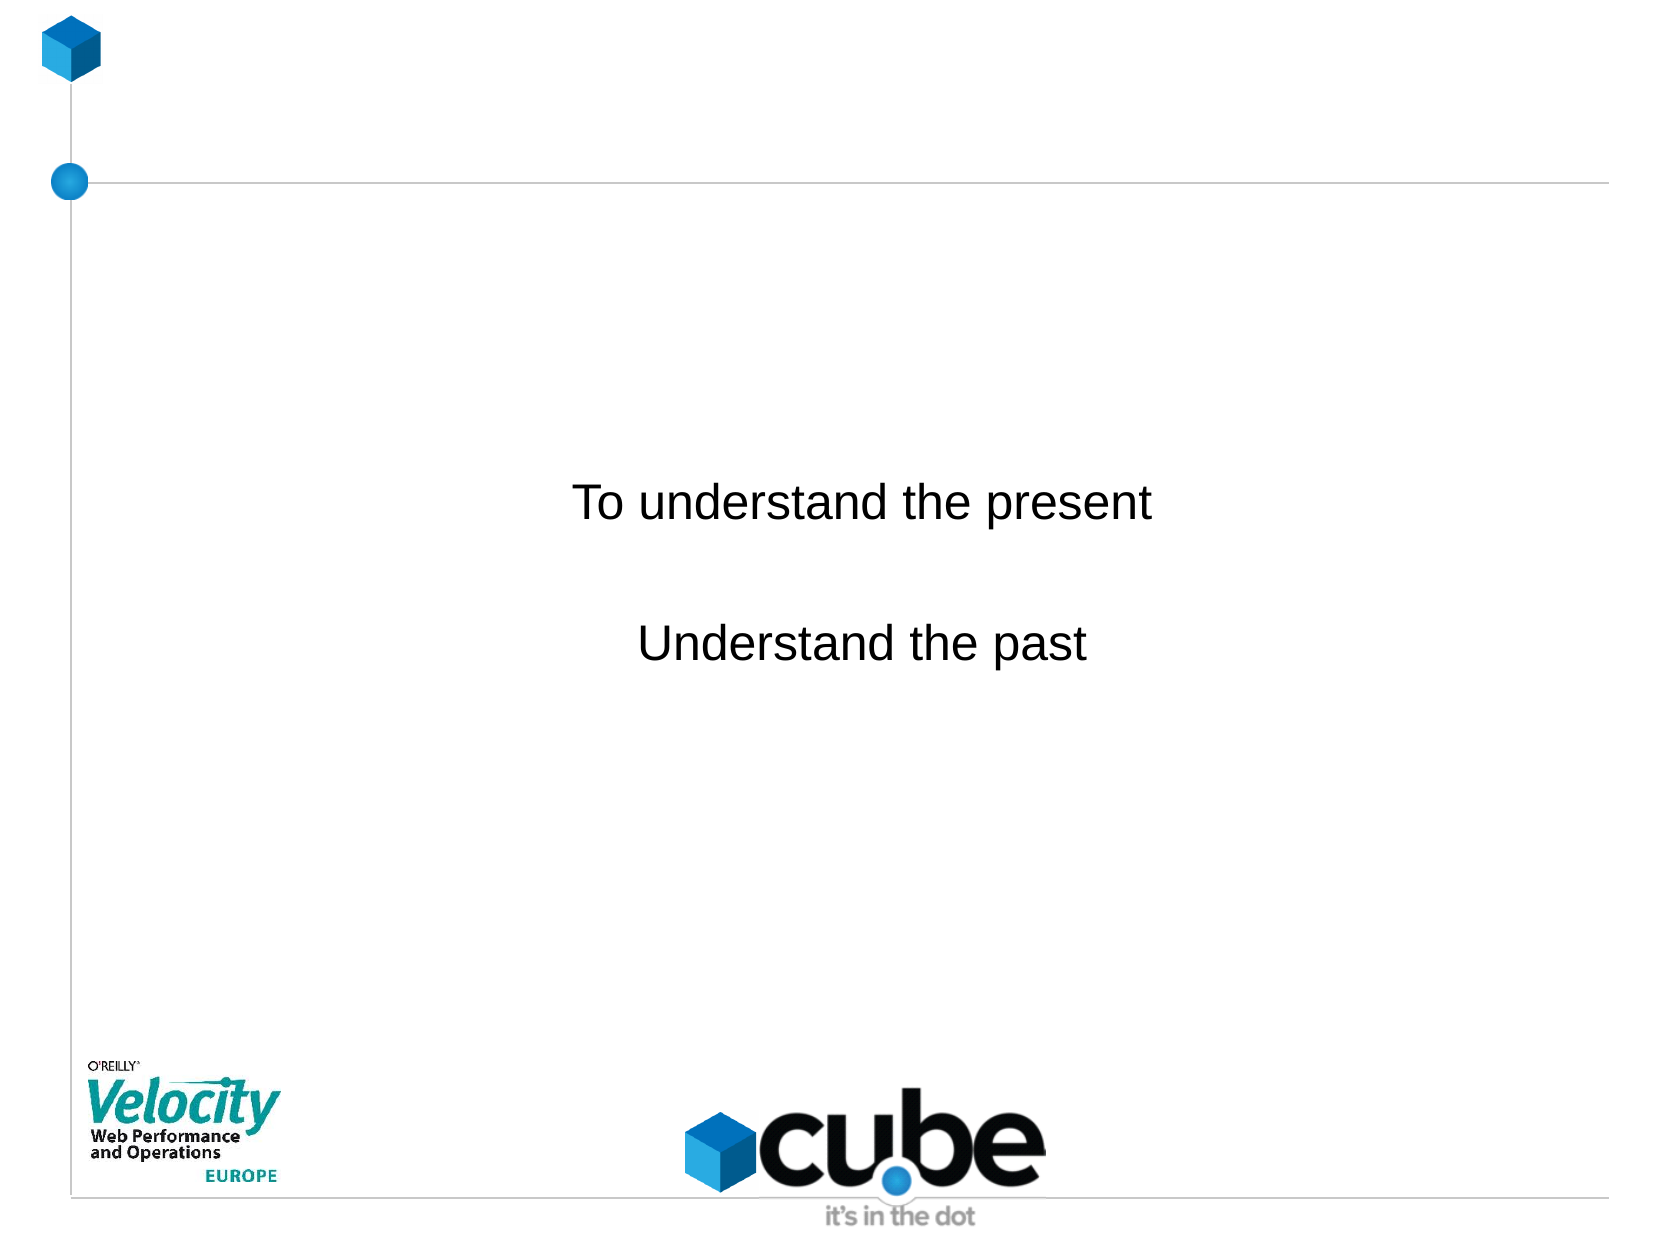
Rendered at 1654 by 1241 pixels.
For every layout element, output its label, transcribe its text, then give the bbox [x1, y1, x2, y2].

list To understand the present Understand the past [82, 191, 1571, 1011]
picture [88, 1061, 281, 1182]
